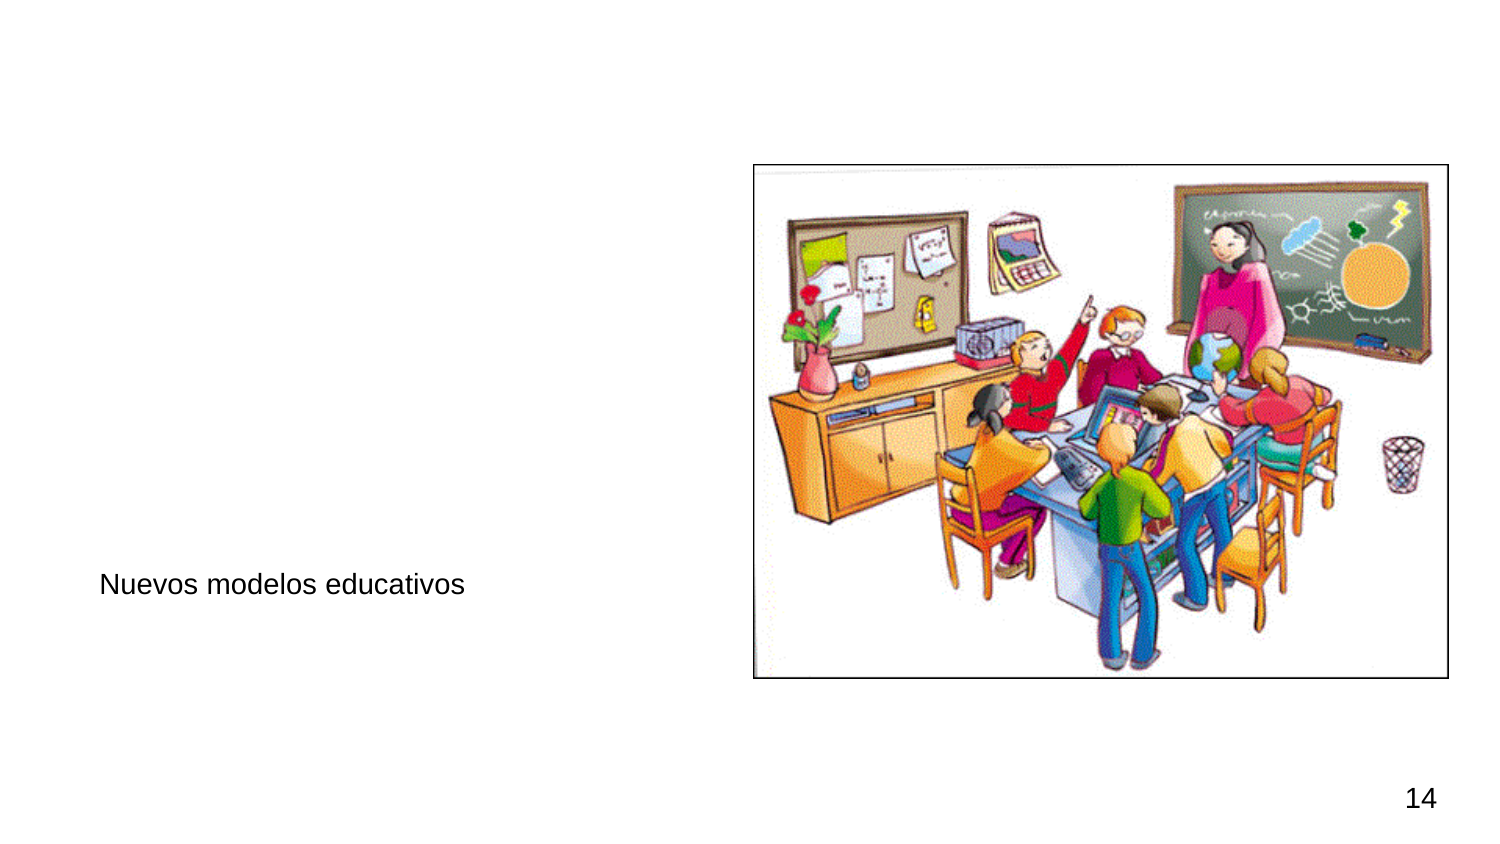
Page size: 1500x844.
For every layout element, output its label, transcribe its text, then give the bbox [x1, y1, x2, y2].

title Nuevos modelos educativos [84, 444, 734, 723]
picture [753, 164, 1449, 679]
slide_number <número> [1389, 764, 1480, 830]
